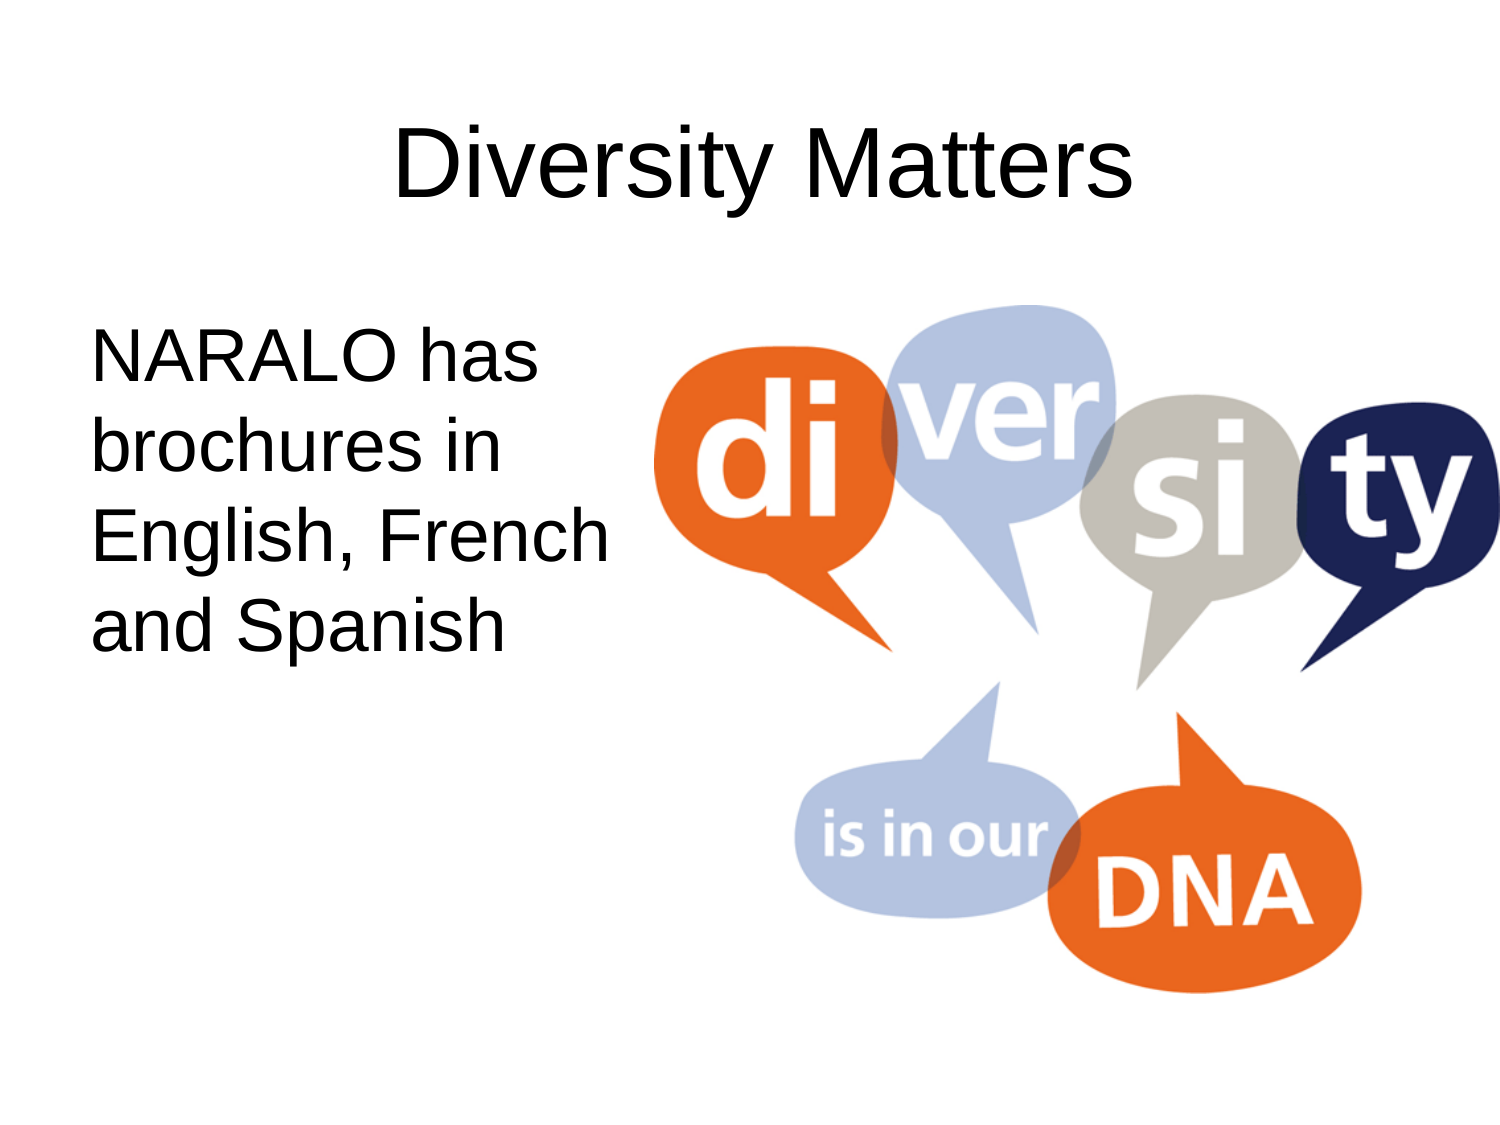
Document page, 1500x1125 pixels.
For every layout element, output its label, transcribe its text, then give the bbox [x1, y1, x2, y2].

title Diversity Matters [75, 45, 1425, 233]
picture [654, 305, 1500, 994]
list NARALO has brochures in English, French and Spanish [75, 291, 654, 1078]
